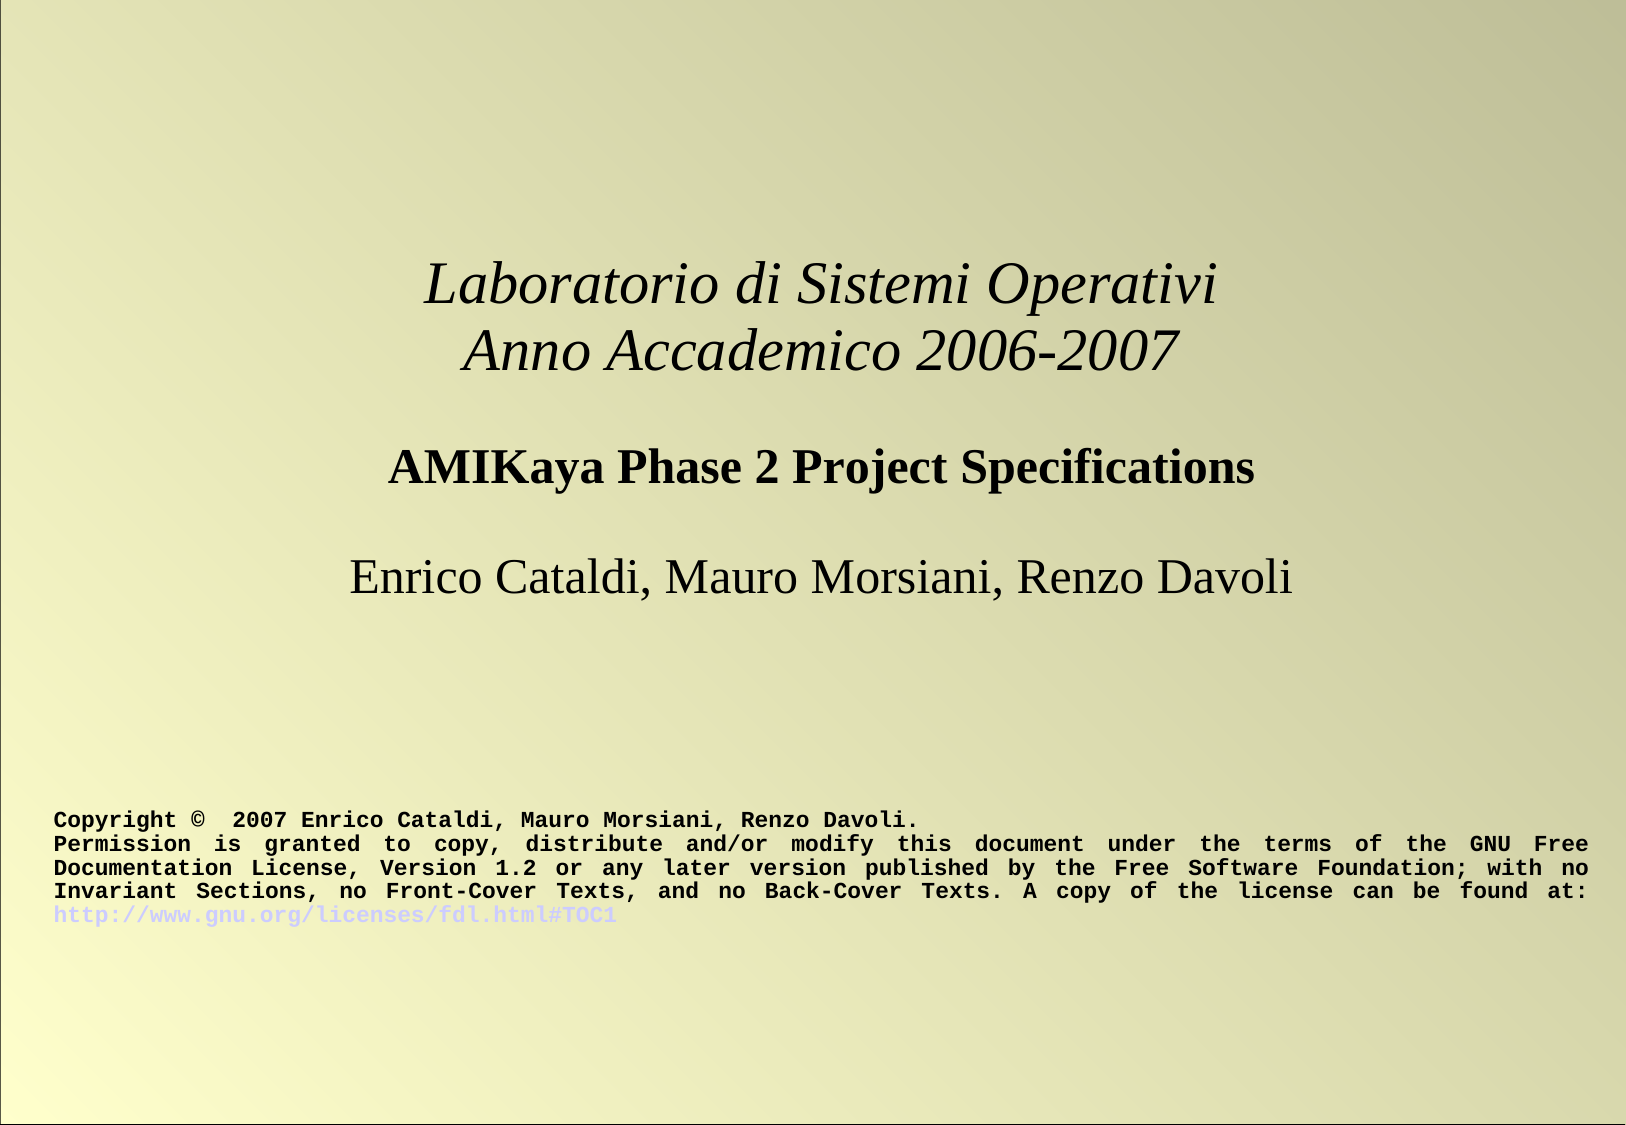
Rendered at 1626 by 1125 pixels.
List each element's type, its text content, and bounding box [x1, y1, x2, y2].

text_box [0, 0, 1626, 1125]
text_box Laboratorio di Sistemi Operativi Anno Accademico 2006-2007 AMIKaya Phase 2 Project Specifications Enrico Cataldi, Mauro Morsiani, Renzo Davoli Copyright © 2007 Enrico Cataldi, Mauro Morsiani, Renzo Davoli. Permission is granted to copy, distribute and/or modify this document under the terms of the GNU Free Documentation License, Version 1.2 or any later version published by the Free Software Foundation; with no Invariant Sections, no Front-Cover Texts, and no Back-Cover Texts. A copy of the license can be found at: http://www.gnu.org/licenses/fdl.html#TOC1 [53, 48, 1590, 953]
